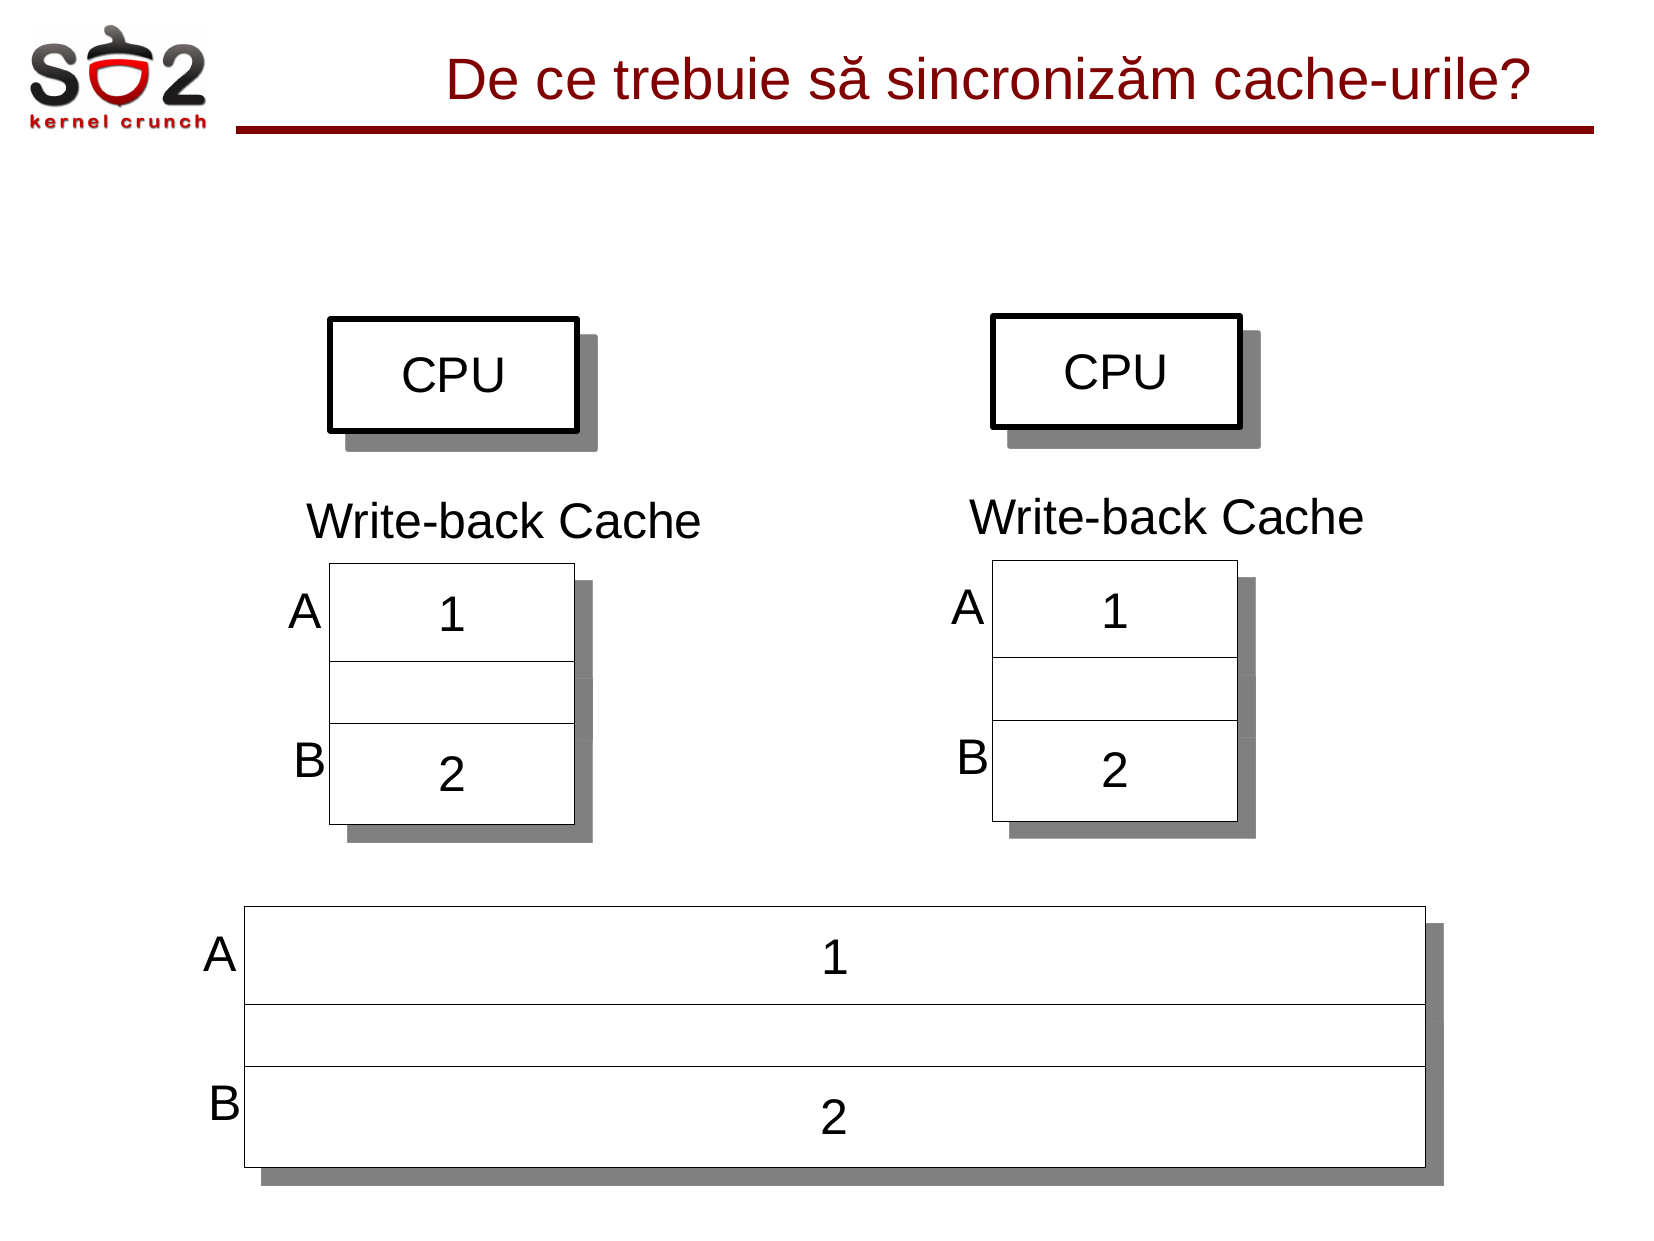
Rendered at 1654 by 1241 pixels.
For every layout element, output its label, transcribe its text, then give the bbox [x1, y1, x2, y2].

text_box A [188, 918, 244, 1030]
title De ce trebuie să sincronizăm cache-urile? [121, 11, 1534, 148]
text_box 1 [992, 560, 1238, 657]
text_box 2 [329, 723, 575, 825]
text_box 1 [244, 906, 1426, 1004]
text_box [992, 657, 1238, 720]
text_box Write-back Cache [954, 482, 1386, 561]
text_box 1 [329, 563, 575, 661]
picture [29, 23, 121, 130]
text_box 2 [244, 1066, 1426, 1168]
text_box B [278, 725, 329, 821]
text_box CPU [993, 316, 1240, 428]
text_box CPU [330, 319, 578, 431]
text_box [244, 1004, 1426, 1066]
text_box B [193, 1068, 244, 1164]
text_box B [941, 722, 992, 817]
text_box 2 [992, 720, 1238, 822]
text_box Write-back Cache [291, 485, 723, 564]
text_box [329, 661, 575, 723]
text_box A [936, 572, 992, 684]
text_box A [273, 575, 329, 687]
